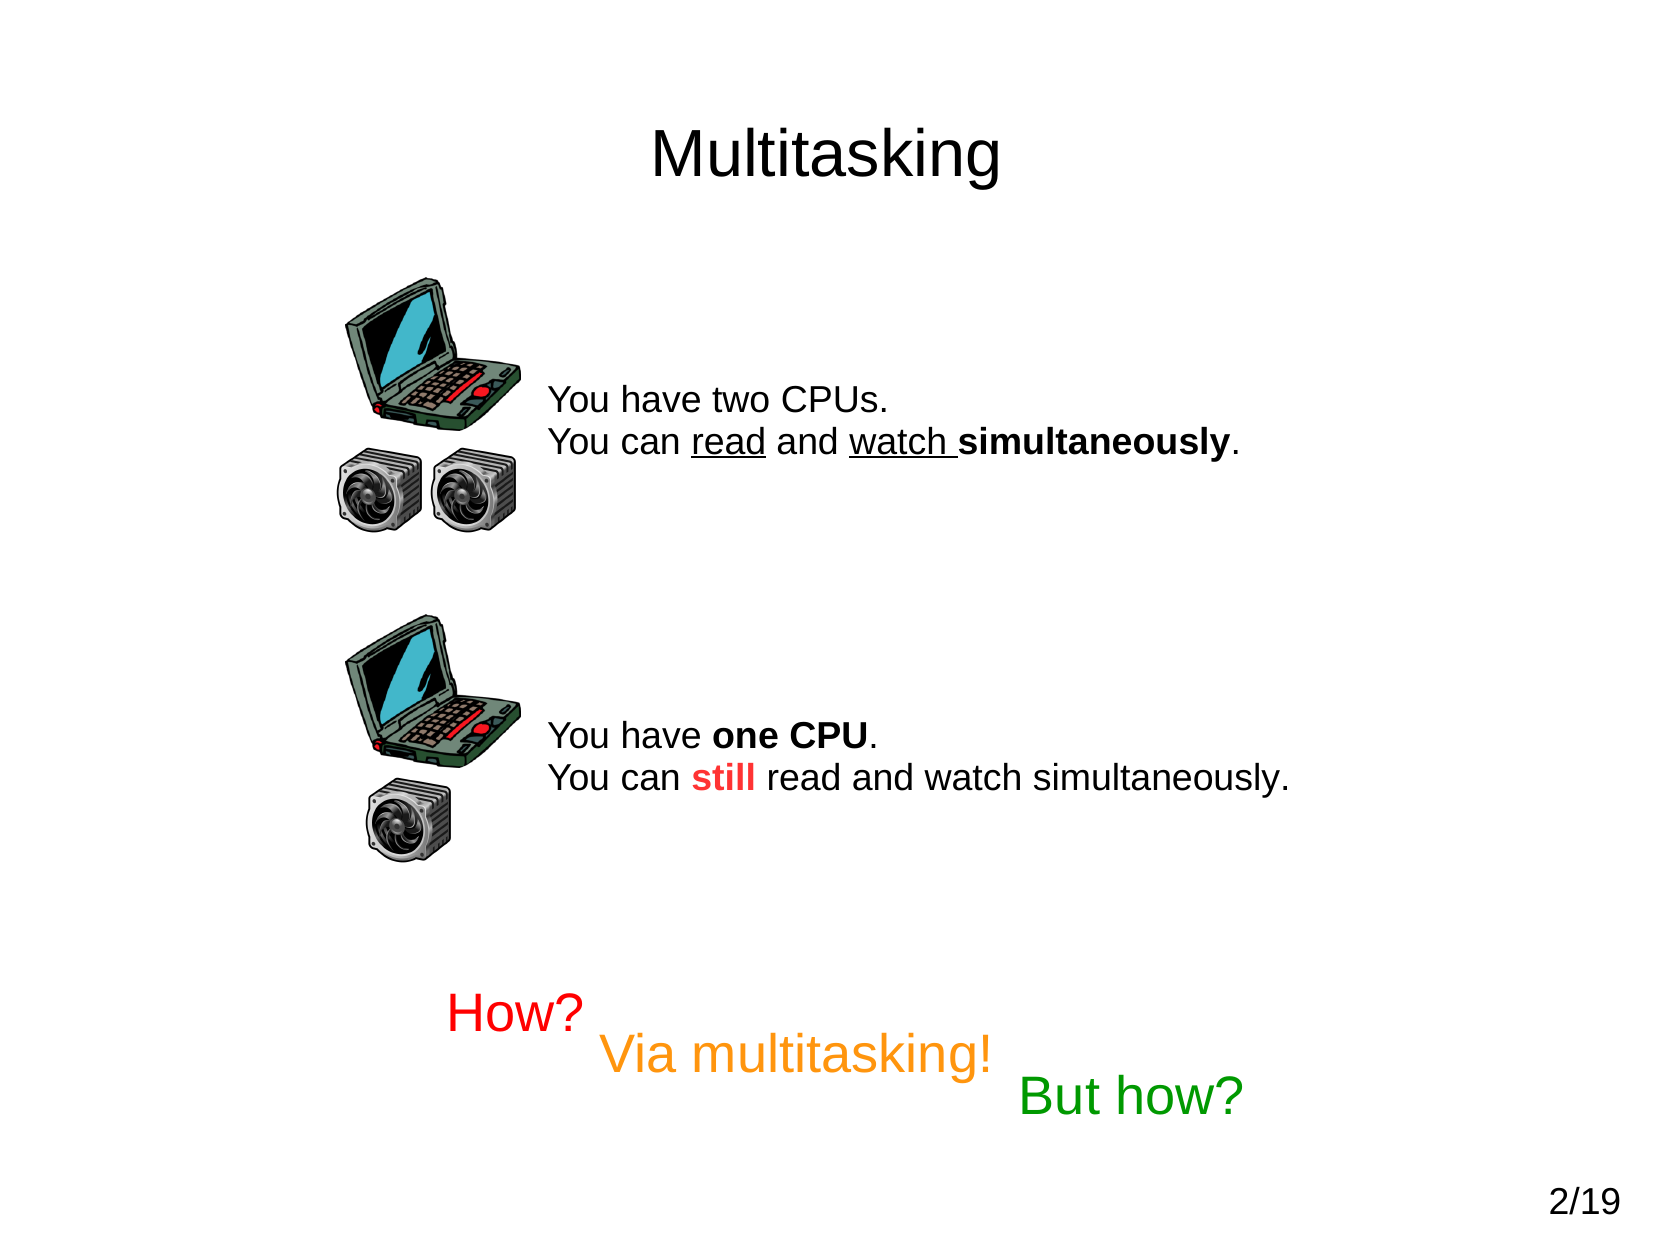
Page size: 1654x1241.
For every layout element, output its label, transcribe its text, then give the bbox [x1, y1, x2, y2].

picture [345, 277, 521, 431]
picture [345, 614, 521, 768]
picture [359, 772, 456, 869]
text_box You have one CPU. You can still read and watch simultaneously. [532, 707, 1493, 820]
text_box You have two CPUs. You can read and watch simultaneously. [532, 370, 1493, 481]
text_box Via multitasking! [584, 1016, 1035, 1099]
text_box But how? [1004, 1057, 1275, 1140]
text_box How? [431, 975, 627, 1058]
picture [330, 442, 521, 539]
title Multitasking [82, 49, 1571, 257]
